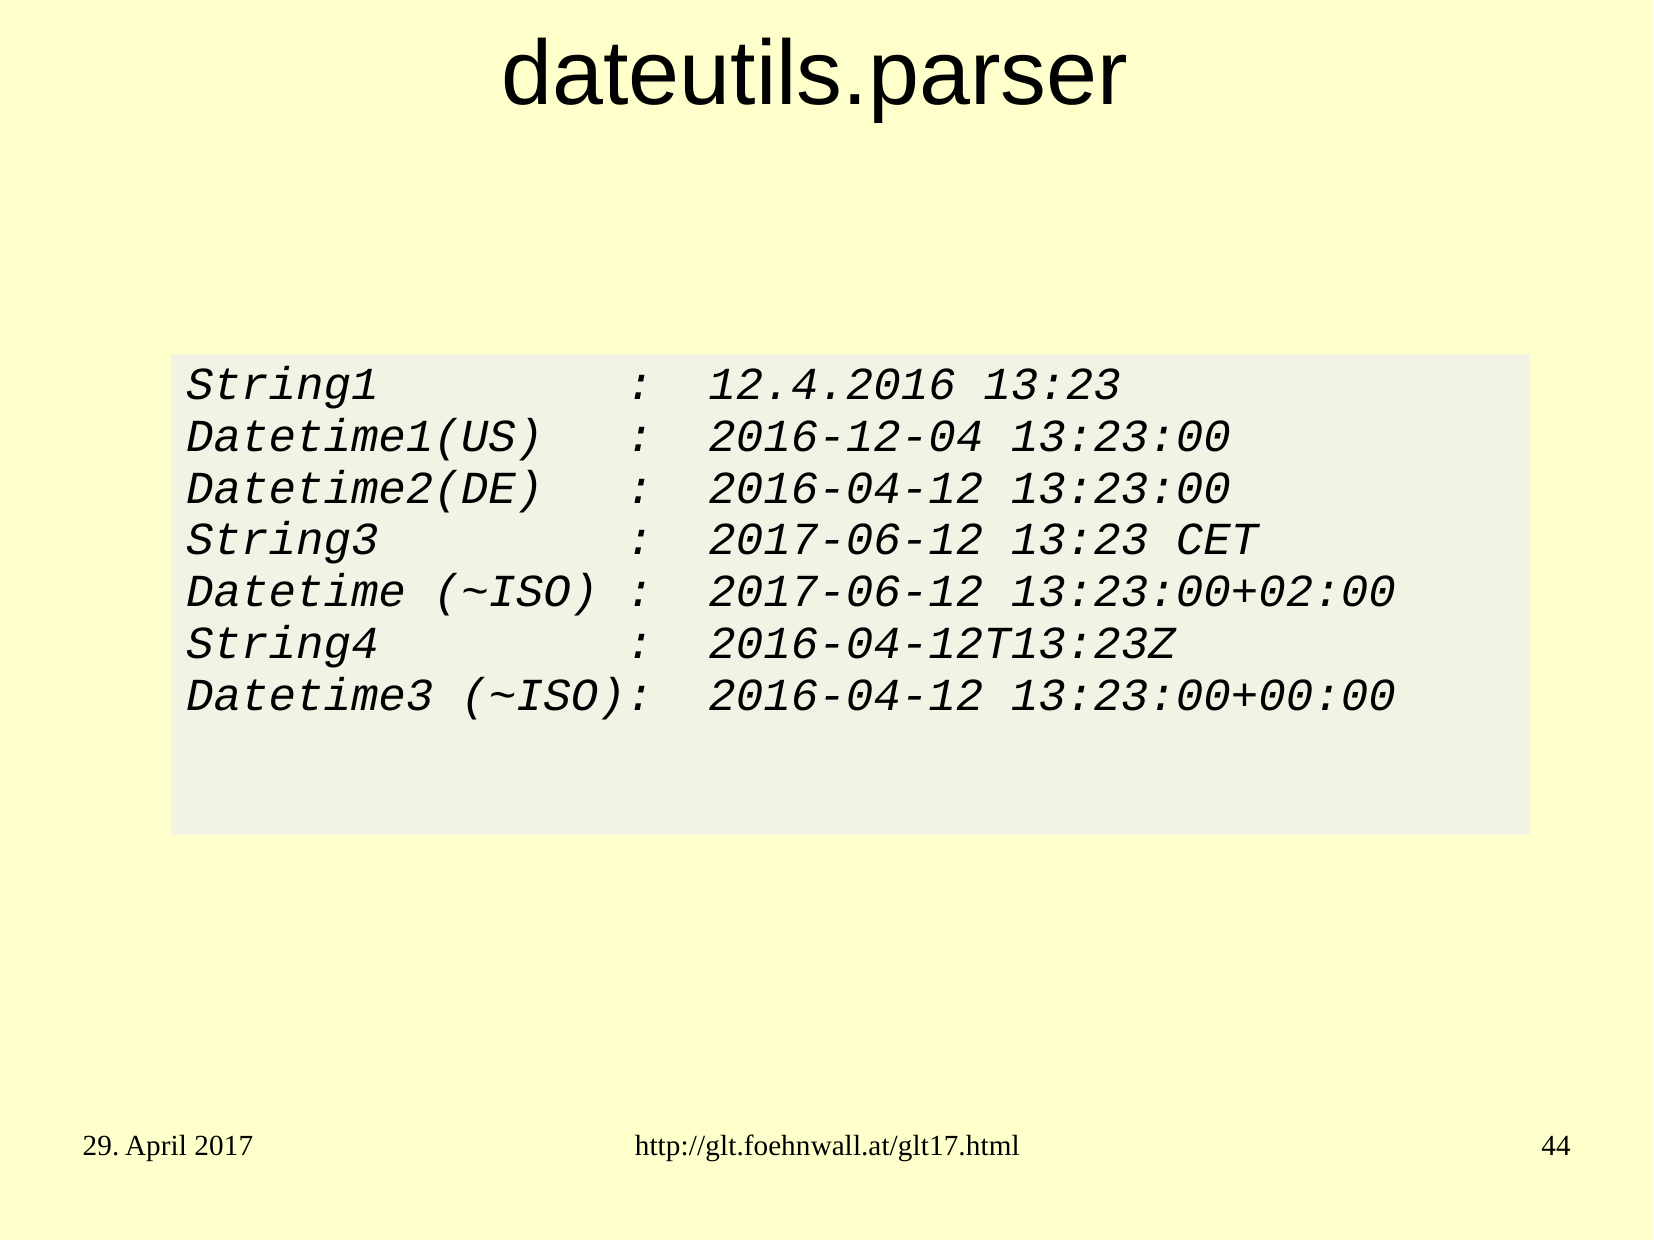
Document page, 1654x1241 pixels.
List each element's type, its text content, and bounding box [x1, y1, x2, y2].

title dateutils.parser [88, 21, 1542, 125]
text_box String1 : 12.4.2016 13:23 Datetime1(US) : 2016-12-04 13:23:00 Datetime2(DE) : 2016-04-12 13:23:00 String3 : 2017-06-12 13:23 CET Datetime (~ISO) : 2017-06-12 13:23:00+02:00 String4 : 2016-04-12T13:23Z Datetime3 (~ISO): 2016-04-12 13:23:00+00:00 [171, 354, 1530, 835]
